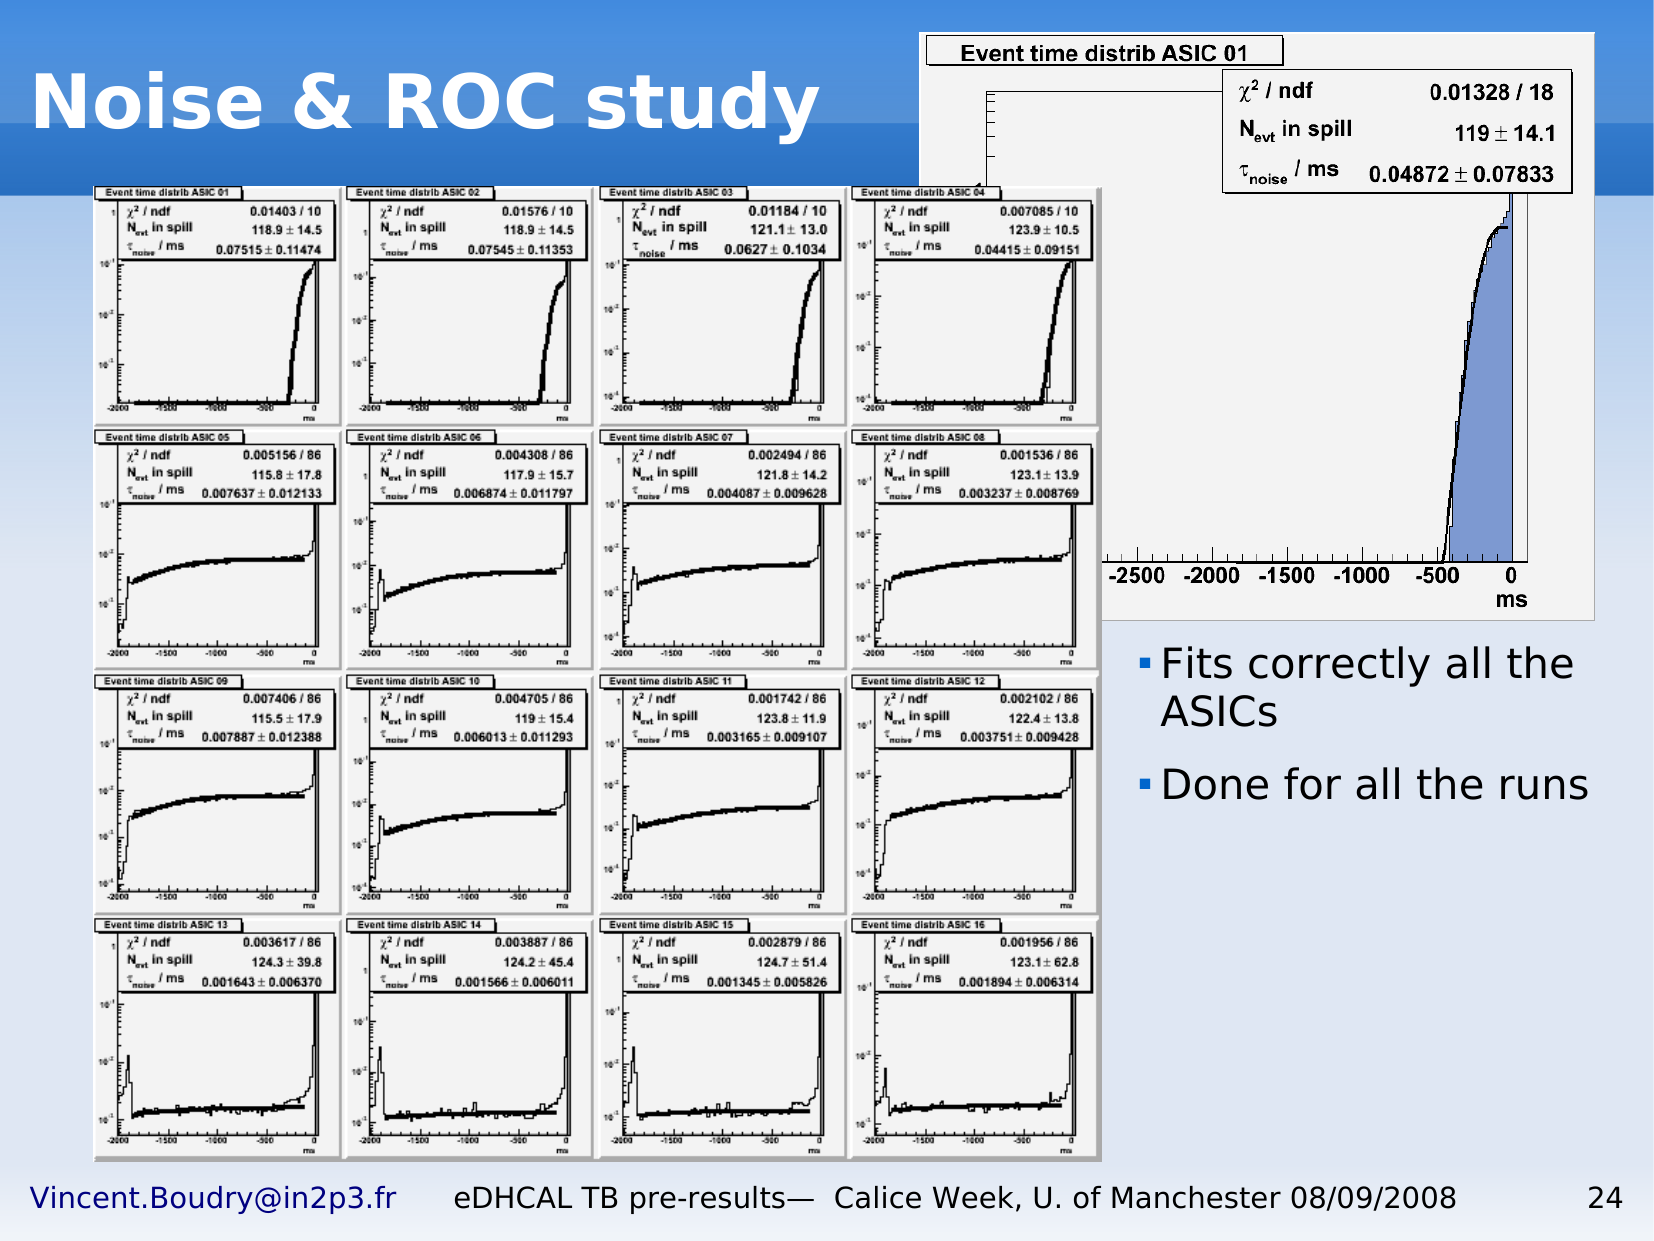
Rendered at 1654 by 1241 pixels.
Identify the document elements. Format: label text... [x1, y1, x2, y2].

picture [0, 0, 1654, 1241]
title Noise & ROC study [29, 0, 1654, 207]
list Fits correctly all the ASICs Done for all the runs [1122, 639, 1595, 1137]
